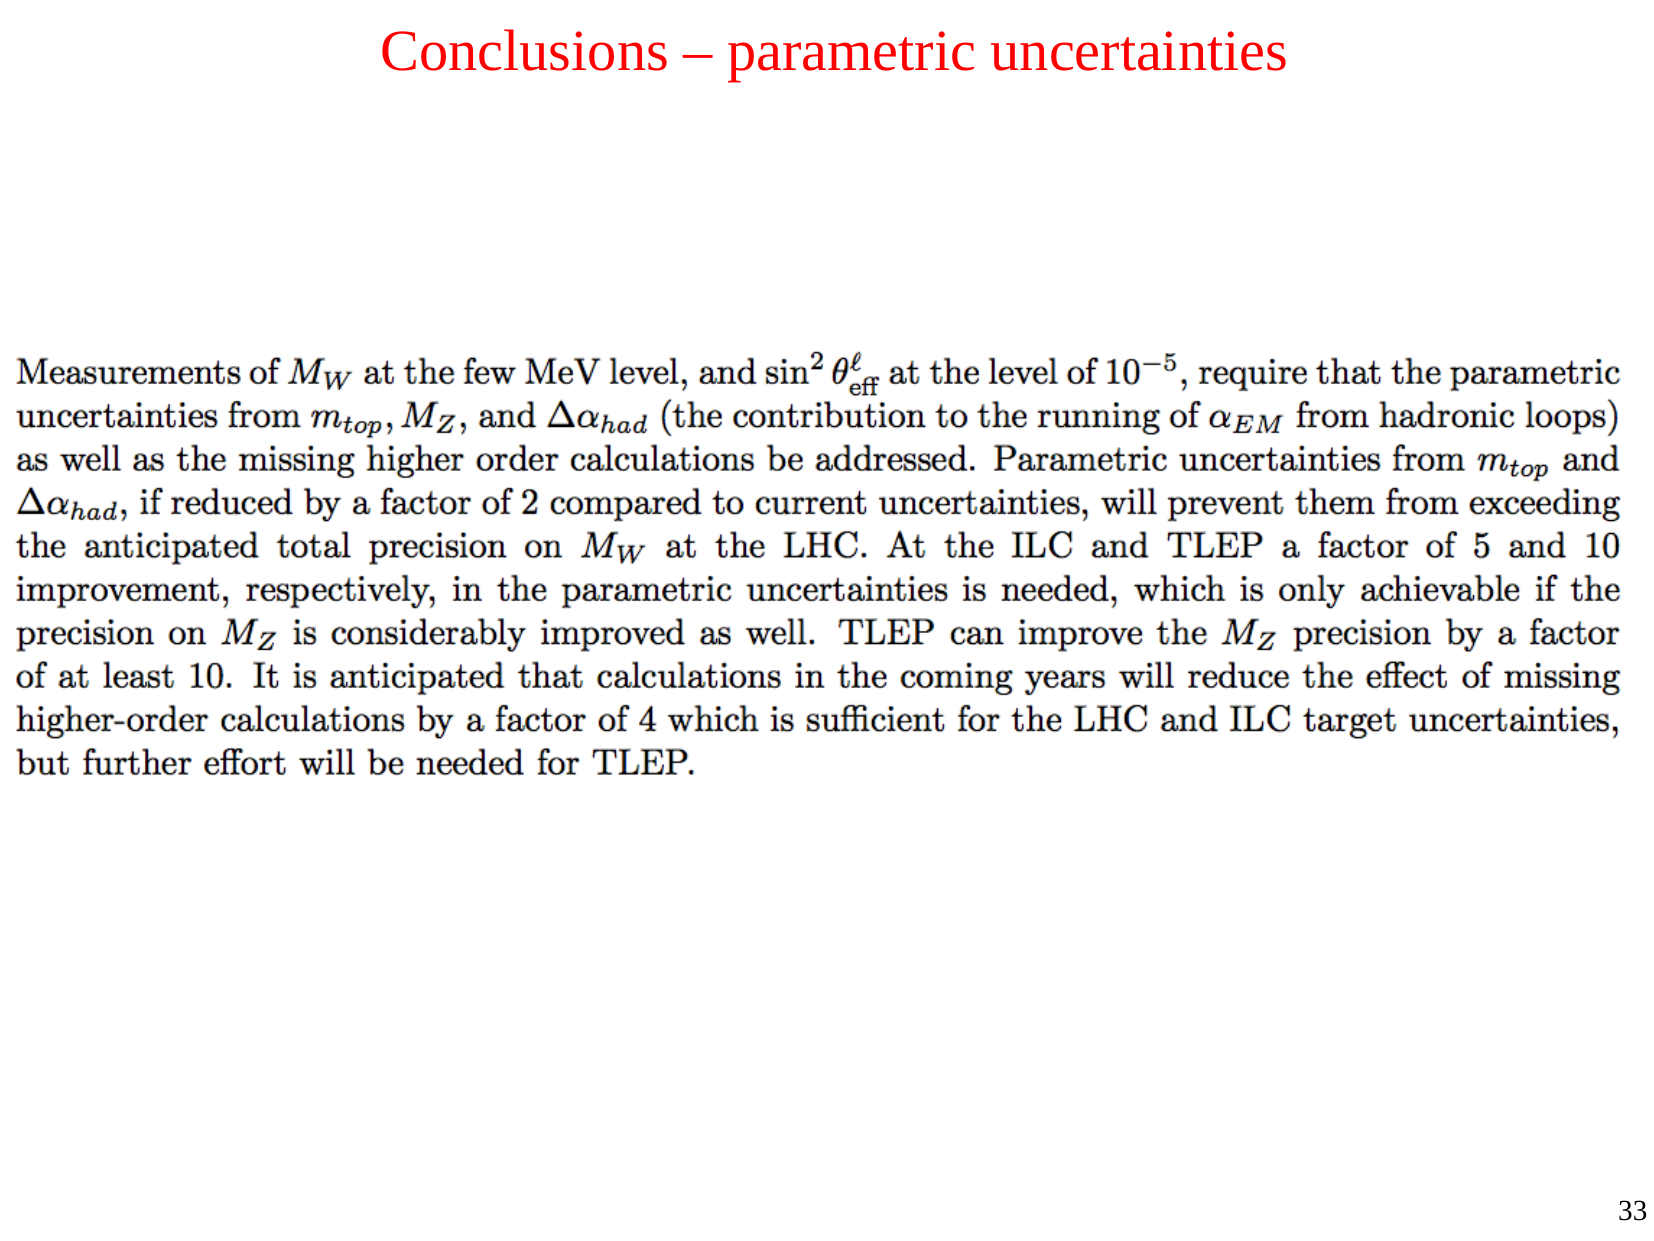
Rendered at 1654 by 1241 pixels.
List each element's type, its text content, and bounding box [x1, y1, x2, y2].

title Conclusions – parametric uncertainties [128, 0, 1541, 144]
picture [1, 342, 1654, 795]
